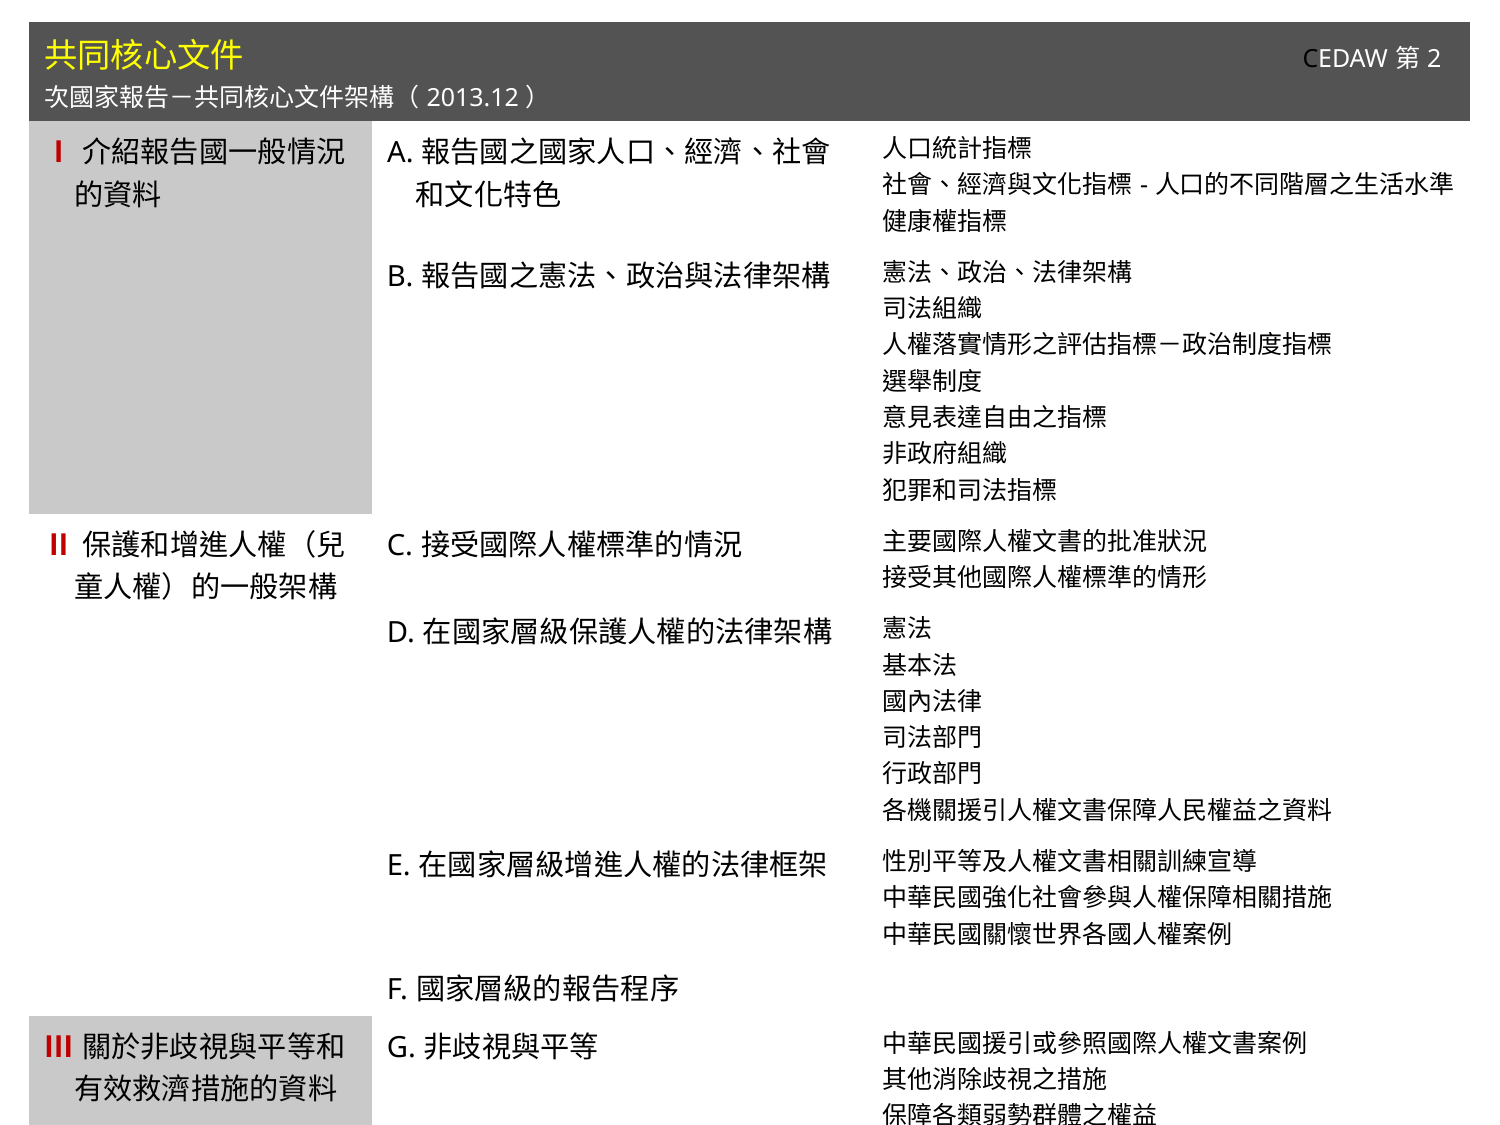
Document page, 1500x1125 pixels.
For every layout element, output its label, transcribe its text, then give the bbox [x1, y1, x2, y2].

table_cell E.在國家層級增進人權的法律框架 [372, 834, 868, 958]
table_cell 憲法、政治、法律架構 司法組織 人權落實情形之評估指標－政治制度指標 選舉制度 意見表達自由之指標 非政府組織 犯罪和司法指標 [868, 245, 1470, 514]
table_cell C.接受國際人權標準的情況 [372, 514, 868, 601]
table_cell G.非歧視與平等 [372, 1016, 868, 1125]
table_cell D.在國家層級保護人權的法律架構 [372, 601, 868, 834]
table_cell Ⅲ關於非歧視與平等和有效救濟措施的資料 [29, 1016, 372, 1125]
table_cell 主要國際人權文書的批准狀況 接受其他國際人權標準的情形 [868, 514, 1470, 601]
table_header 共同核心文件 CEDAW第2次國家報告－共同核心文件架構（2013.12） [29, 22, 1470, 121]
table_cell 人口統計指標 社會、經濟與文化指標-人口的不同階層之生活水準 健康權指標 [868, 121, 1470, 245]
table_cell F.國家層級的報告程序 [372, 958, 868, 1016]
table_cell Ⅱ保護和增進人權（兒童人權）的一般架構 [29, 514, 372, 1016]
table_cell [868, 958, 1470, 1016]
table_cell A.報告國之國家人口、經濟、社會和文化特色 [372, 121, 868, 245]
table_cell B.報告國之憲法、政治與法律架構 [372, 245, 868, 514]
table_cell 中華民國援引或參照國際人權文書案例 其他消除歧視之措施 保障各類弱勢群體之權益 其他具體措施 政府推廣各類相關教育方案與宣導活動 [868, 1016, 1470, 1125]
table_cell 憲法 基本法 國內法律 司法部門 行政部門 各機關援引人權文書保障人民權益之資料 [868, 601, 1470, 834]
table_cell 性別平等及人權文書相關訓練宣導 中華民國強化社會參與人權保障相關措施 中華民國關懷世界各國人權案例 [868, 834, 1470, 958]
table_cell Ⅰ介紹報告國一般情況的資料 [29, 121, 372, 514]
